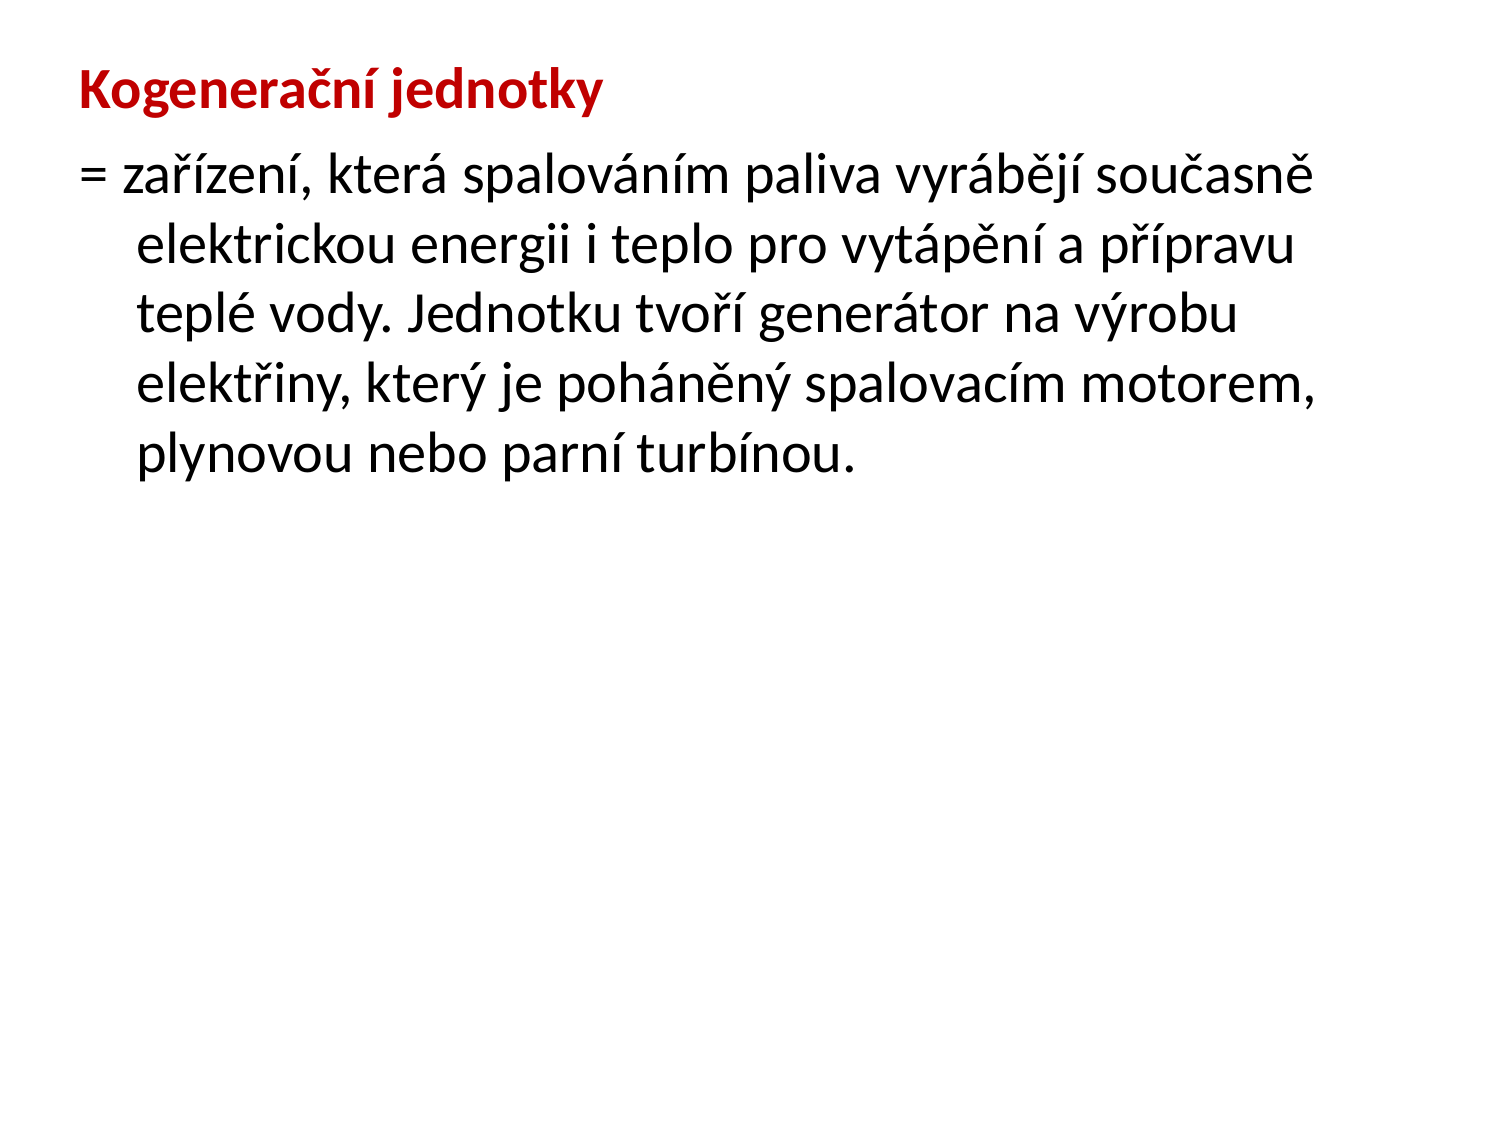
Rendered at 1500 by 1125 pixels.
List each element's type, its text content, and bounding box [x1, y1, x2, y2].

list Kogenerační jednotky = zařízení, která spalováním paliva vyrábějí současně elektrickou energii i teplo pro vytápění a přípravu teplé vody. Jednotku tvoří generátor na výrobu elektřiny, který je poháněný spalovacím motorem, plynovou nebo parní turbínou. [64, 42, 1436, 1095]
